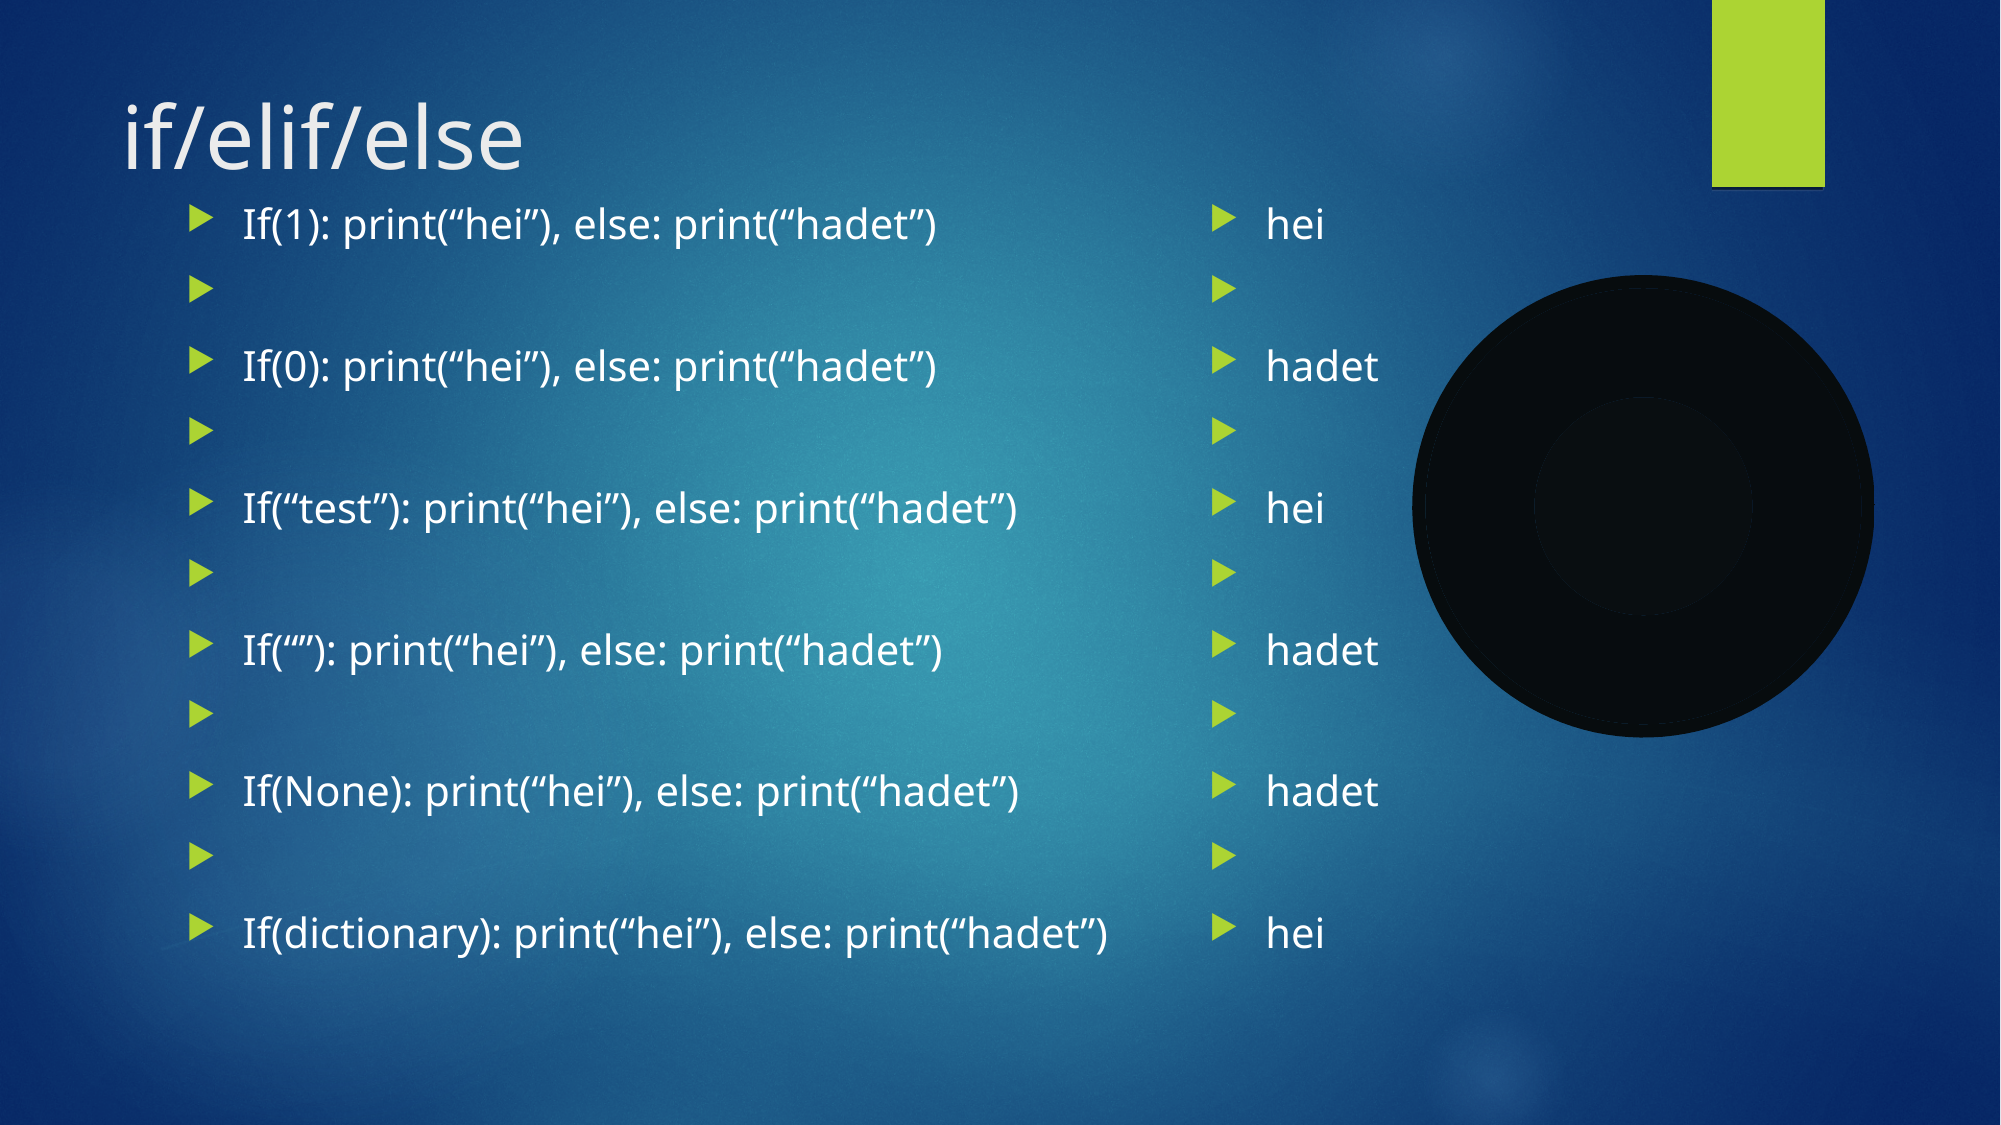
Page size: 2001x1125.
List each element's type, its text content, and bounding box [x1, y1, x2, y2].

list If(1): print(“hei”), else: print(“hadet”) If(0): print(“hei”), else: print(“hadet”) If(“test”): print(“hei”), else: print(“hadet”) If(“”): print(“hei”), else: print(“hadet”) If(None): print(“hei”), else: print(“hadet”) If(dictionary): print(“hei”), else: print(“hadet”) [171, 190, 1185, 1110]
text_box hei hadet hei hadet hadet hei [1194, 190, 1787, 1025]
title if/elif/else [106, 74, 1649, 305]
